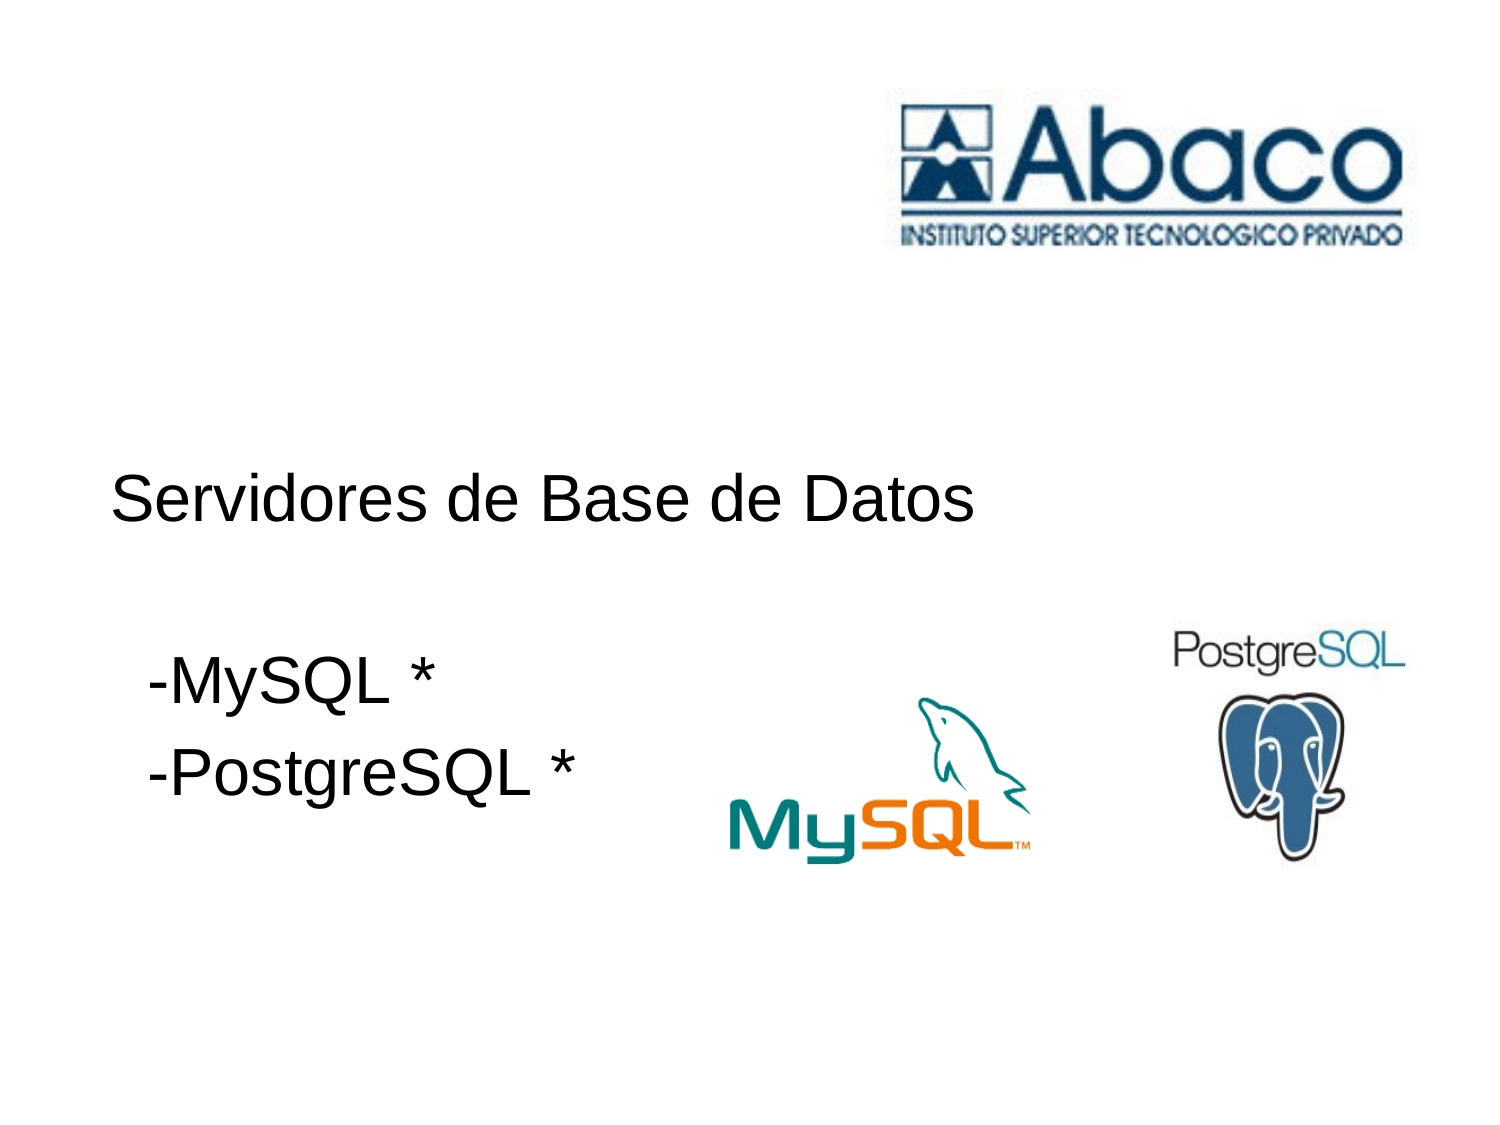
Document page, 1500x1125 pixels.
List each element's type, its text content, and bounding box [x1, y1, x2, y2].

list Servidores de Base de Datos -MySQL * -PostgreSQL * [76, 361, 1427, 1069]
picture [1163, 621, 1412, 870]
picture [655, 621, 1105, 941]
picture [885, 88, 1420, 266]
